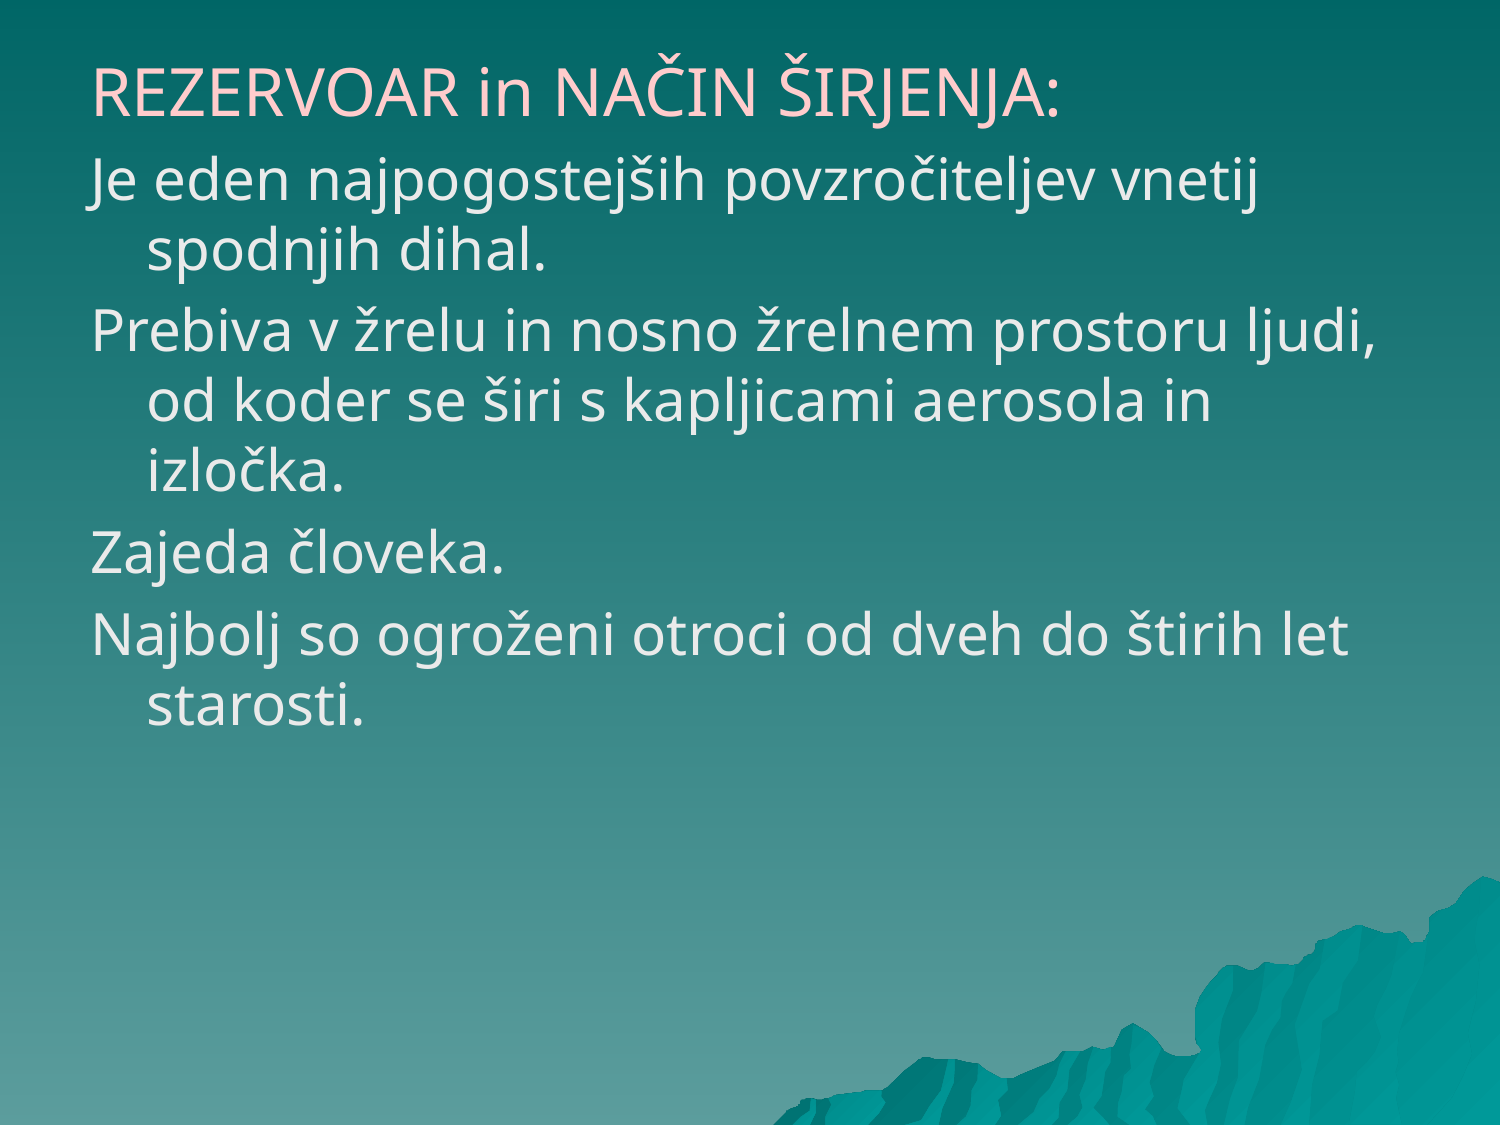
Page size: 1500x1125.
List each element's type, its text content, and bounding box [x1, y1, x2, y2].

list REZERVOAR in NAČIN ŠIRJENJA: Je eden najpogostejših povzročiteljev vnetij spodnjih dihal. Prebiva v žrelu in nosno žrelnem prostoru ljudi, od koder se širi s kapljicami aerosola in izločka. Zajeda človeka. Najbolj so ogroženi otroci od dveh do štirih let starosti. [75, 42, 1425, 1006]
